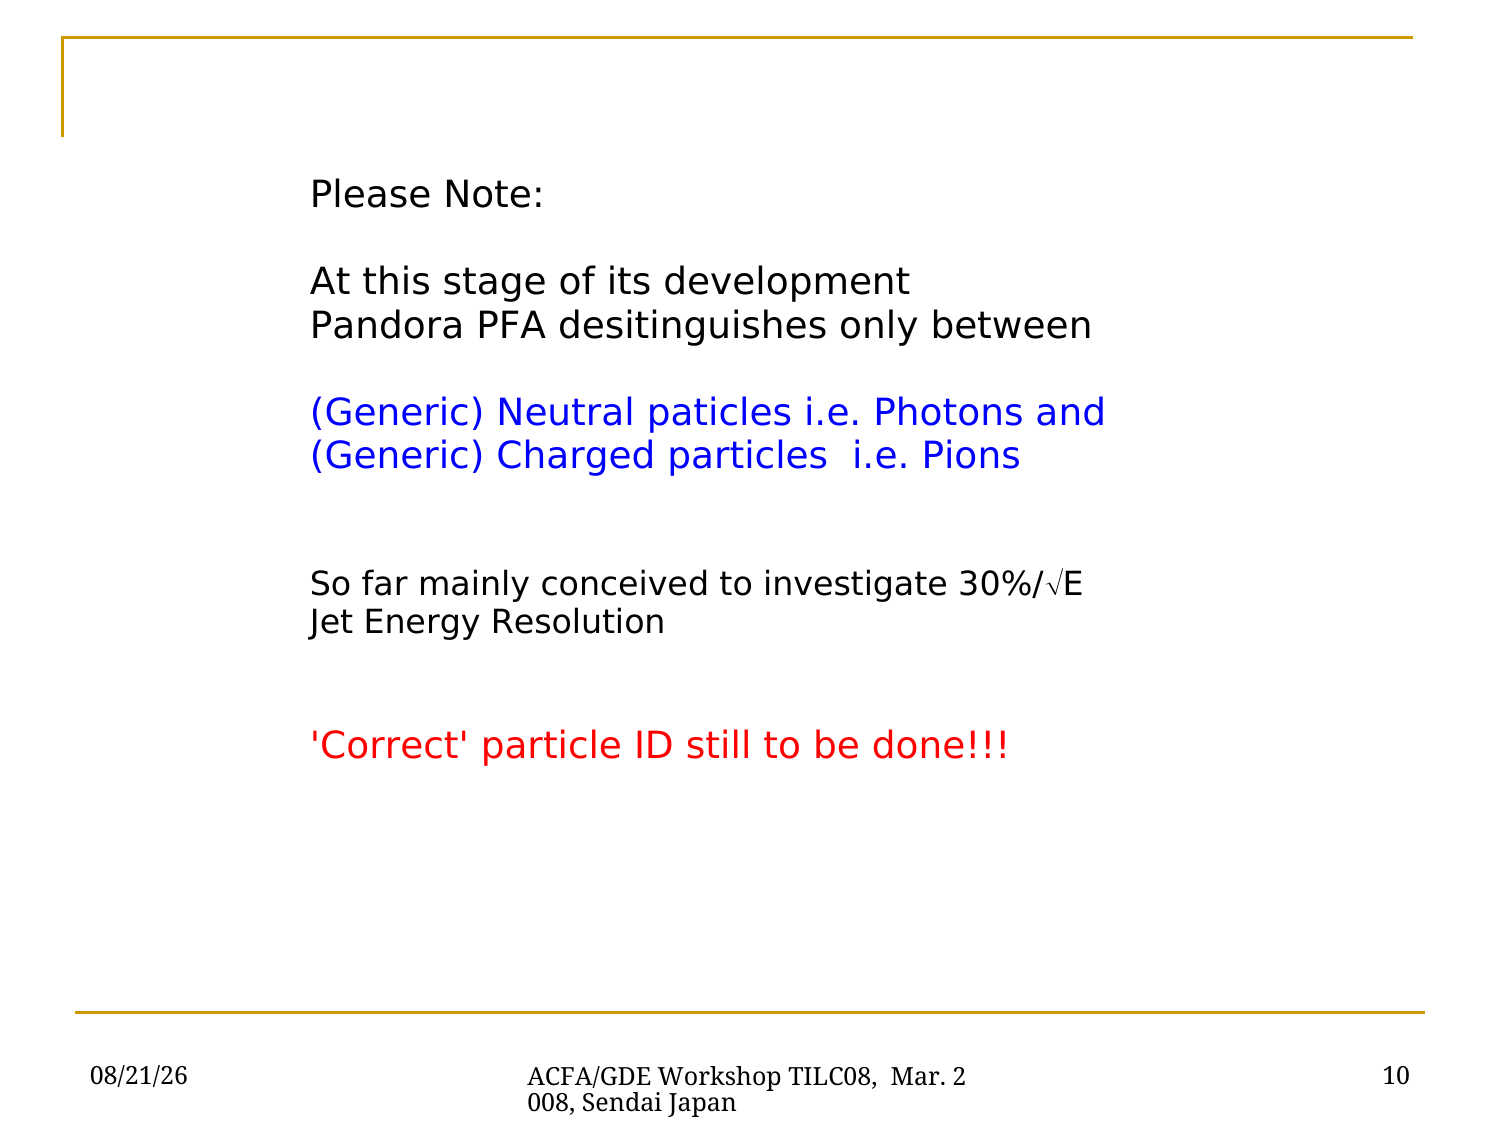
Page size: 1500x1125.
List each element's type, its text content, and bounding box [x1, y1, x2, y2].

text_box Please Note: At this stage of its development Pandora PFA desitinguishes only between (Generic) Neutral paticles i.e. Photons and (Generic) Charged particles i.e. Pions So far mainly conceived to investigate 30%/ÖE Jet Energy Resolution 'Correct' particle ID still to be done!!! [295, 165, 1105, 862]
